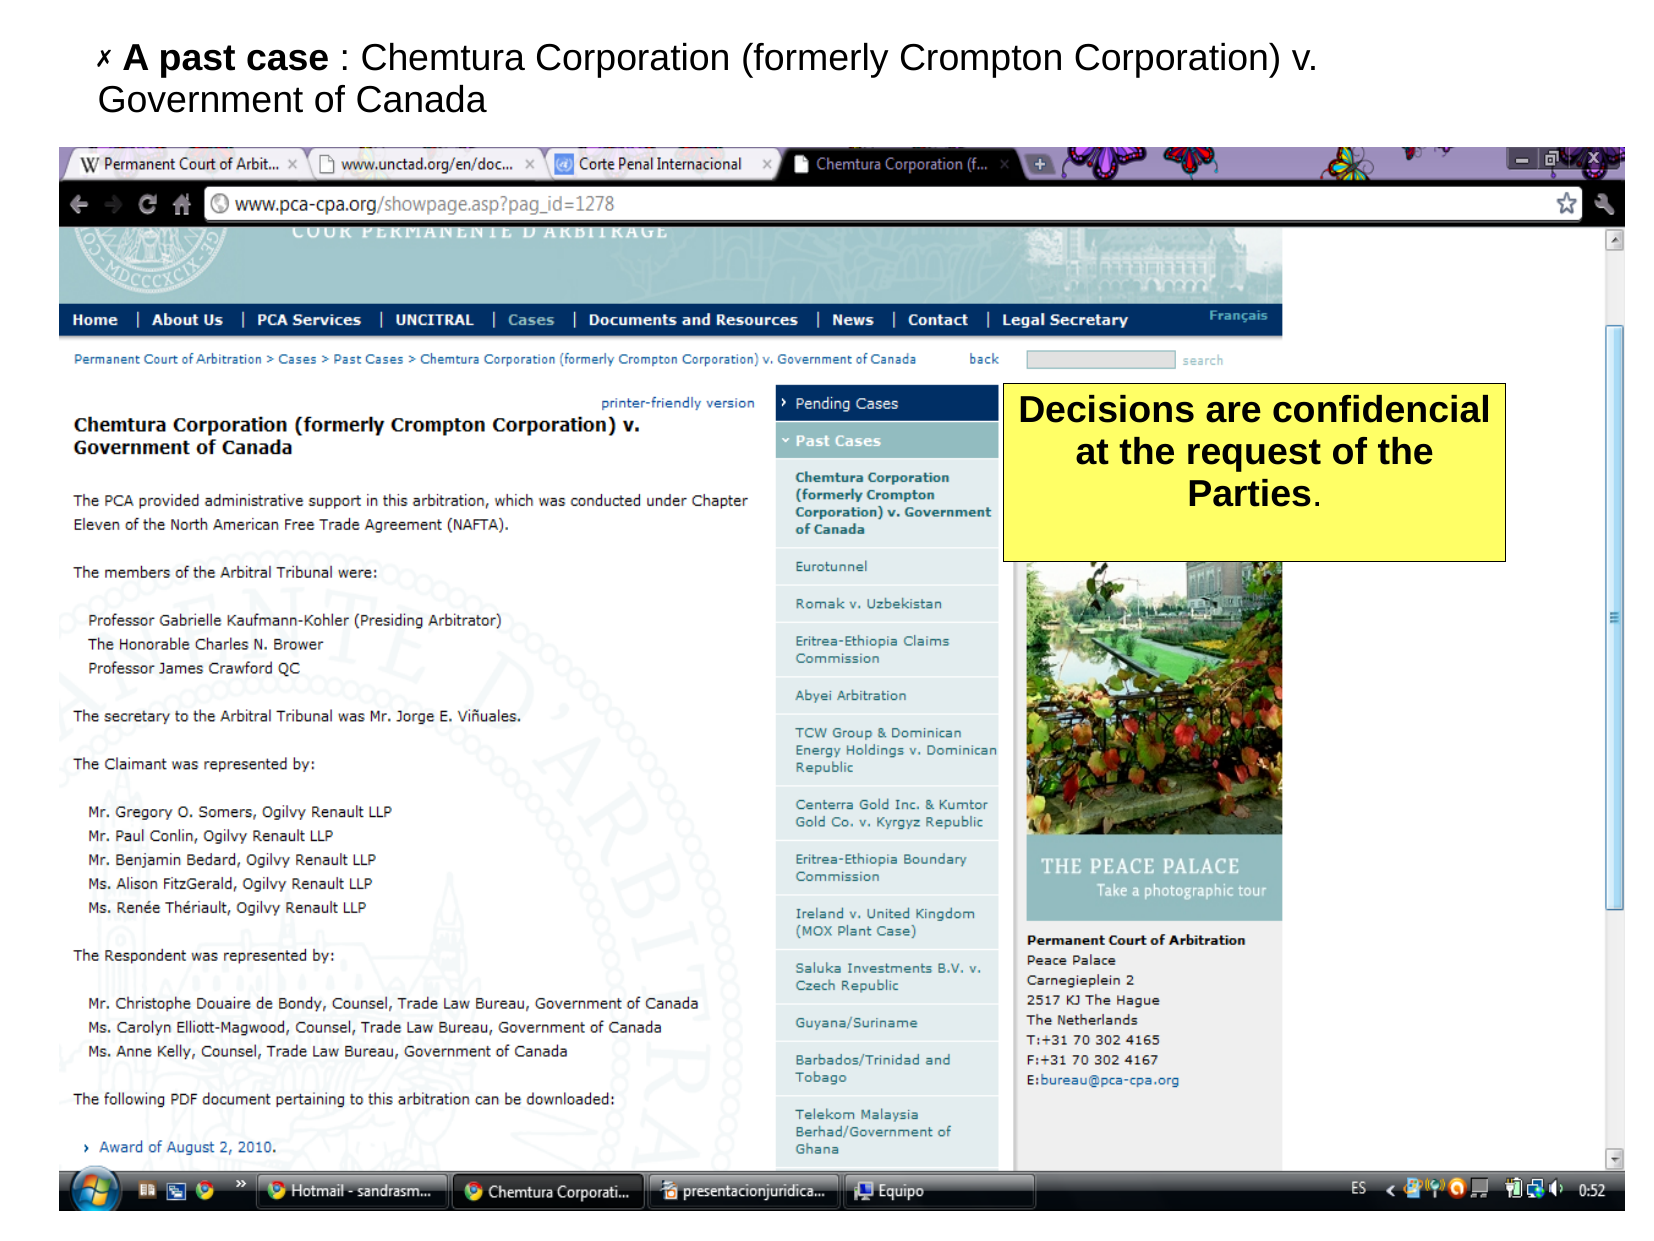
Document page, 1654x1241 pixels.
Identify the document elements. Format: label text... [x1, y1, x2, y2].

text_box Decisions are confidencial at the request of the Parties. [1003, 383, 1506, 562]
text_box A past case : Chemtura Corporation (formerly Crompton Corporation) v. Government of Canada [82, 29, 1530, 130]
picture [59, 147, 1625, 1211]
